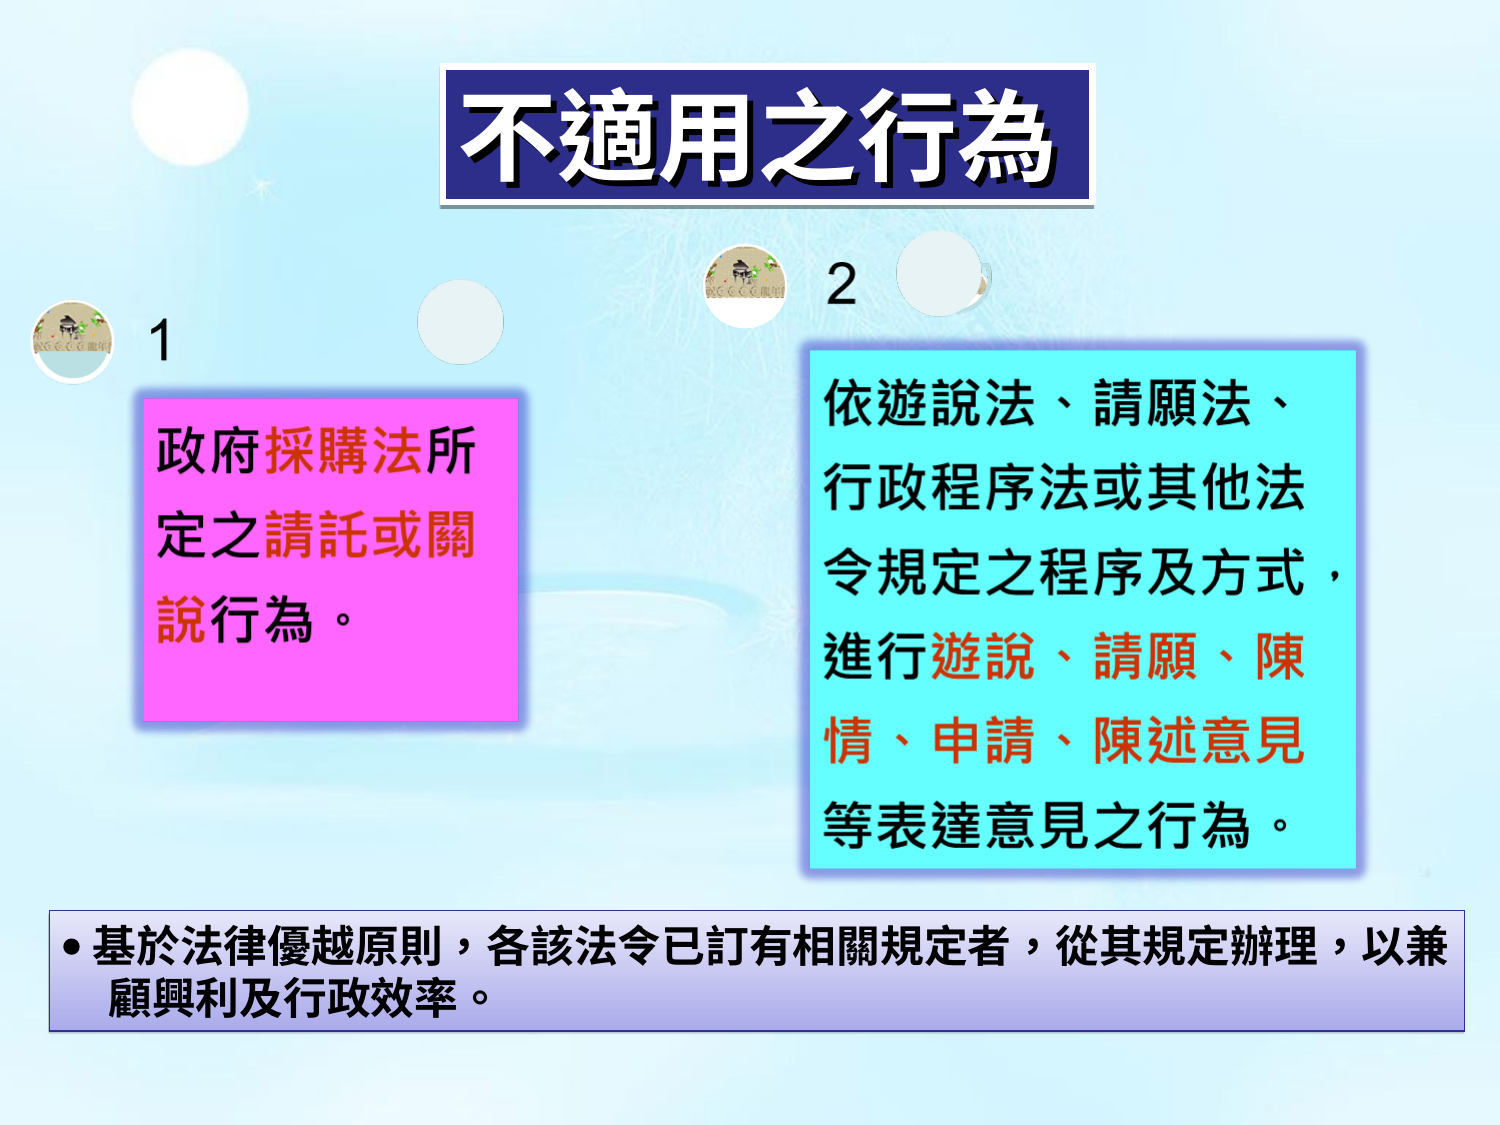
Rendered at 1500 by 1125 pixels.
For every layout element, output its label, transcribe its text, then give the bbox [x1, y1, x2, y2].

text_box 不適用之行為 [442, 66, 1093, 202]
text_box 基於法律優越原則，各該法令已訂有相關規定者，從其規定辦理，以兼顧興利及行政效率。 [49, 910, 1465, 1032]
text_box [702, 243, 788, 329]
picture [0, 0, 1500, 1125]
